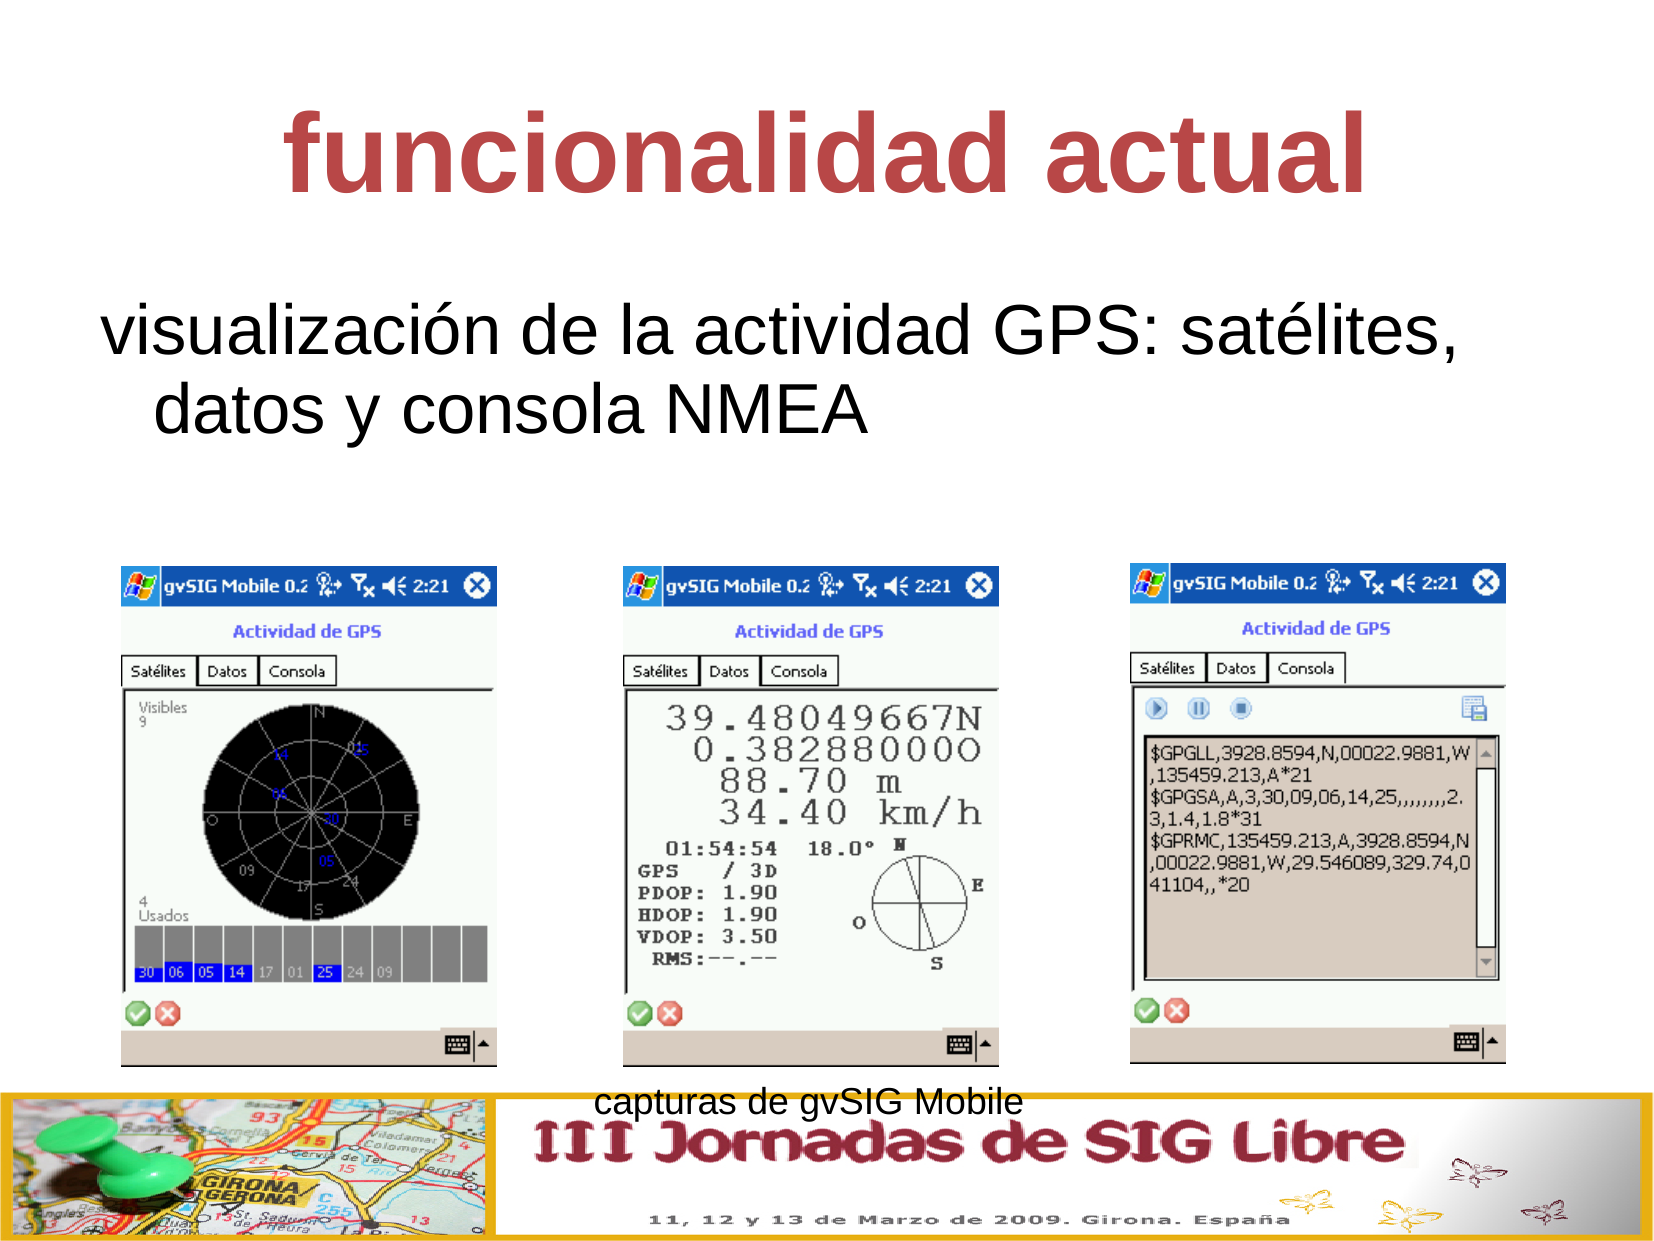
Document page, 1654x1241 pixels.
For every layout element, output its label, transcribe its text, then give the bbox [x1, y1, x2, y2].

text_box capturas de gvSIG Mobile [578, 1073, 1040, 1135]
picture [1130, 563, 1506, 1064]
picture [623, 566, 999, 1067]
list visualización de la actividad GPS: satélites, datos y consola NMEA [82, 290, 1571, 1094]
picture [121, 566, 497, 1067]
picture [0, 1092, 1654, 1241]
title funcionalidad actual [82, 49, 1571, 257]
